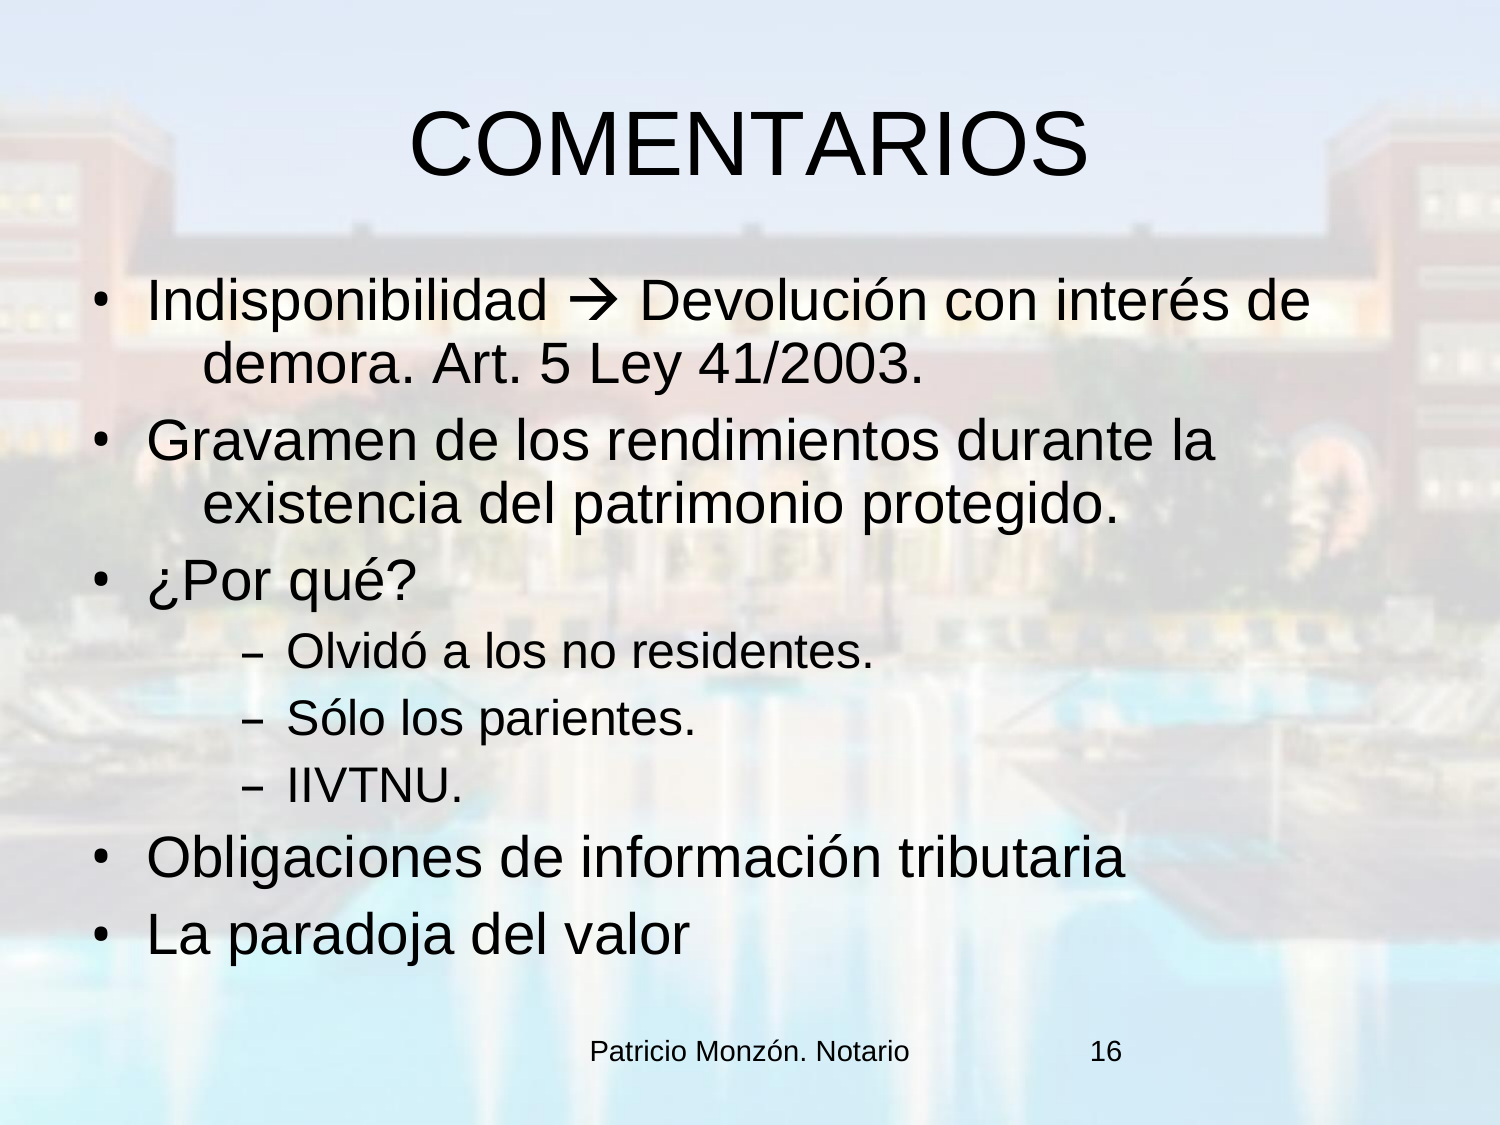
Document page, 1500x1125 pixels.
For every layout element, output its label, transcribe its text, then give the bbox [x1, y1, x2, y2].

title COMENTARIOS [75, 45, 1426, 233]
text_box [1074, 1024, 1426, 1103]
text_box Patricio Monzón. Notario [512, 1024, 988, 1103]
list Indisponibilidad  Devolución con interés de demora. Art. 5 Ley 41/2003. Gravamen de los rendimientos durante la existencia del patrimonio protegido. ¿Por qué? Olvidó a los no residentes. Sólo los parientes. IIVTNU. Obligaciones de información tributaria La paradoja del valor [75, 262, 1426, 1005]
